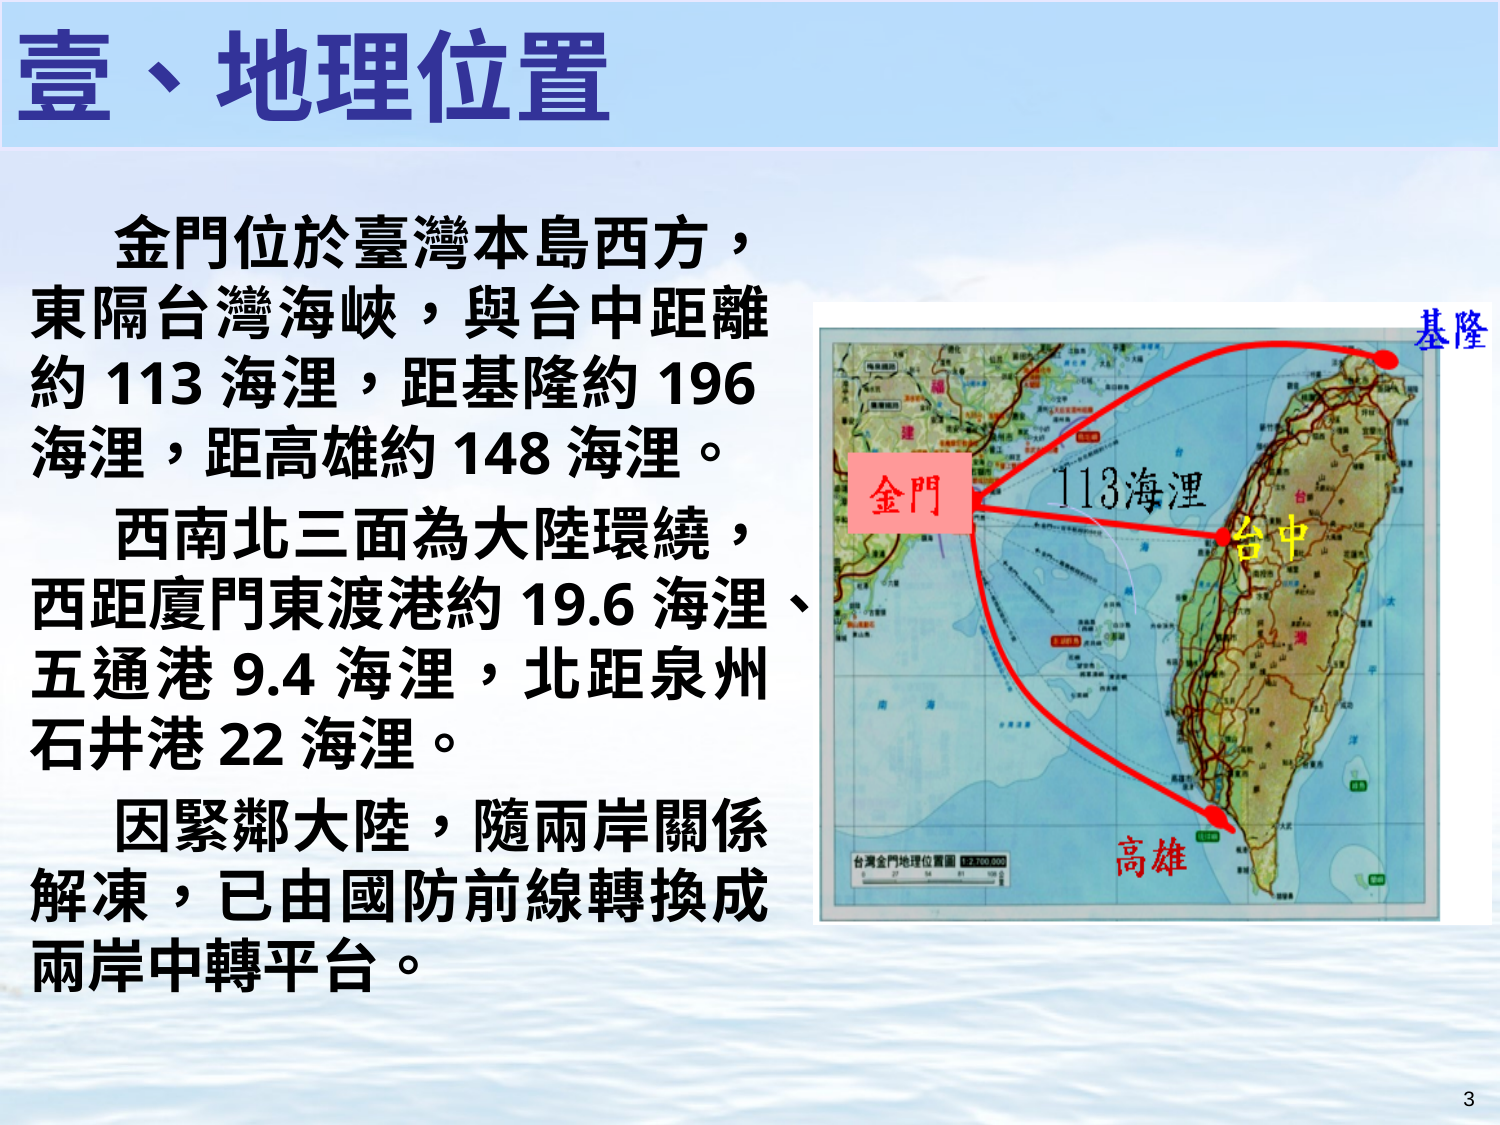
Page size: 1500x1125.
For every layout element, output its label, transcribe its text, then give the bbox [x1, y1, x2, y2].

text_box 壹、地理位置 [0, 0, 1500, 149]
picture [0, 149, 1500, 1125]
slide_number <編號> [1139, 1078, 1490, 1125]
list 金門位於臺灣本島西方，東隔台灣海峽，與台中距離約113海浬，距基隆約196海浬，距高雄約148海浬。 西南北三面為大陸環繞，西距廈門東渡港約19.6海浬、五通港9.4海浬，北距泉州石井港22海浬。 因緊鄰大陸，隨兩岸關係解凍，已由國防前線轉換成兩岸中轉平台。 [0, 198, 786, 1125]
